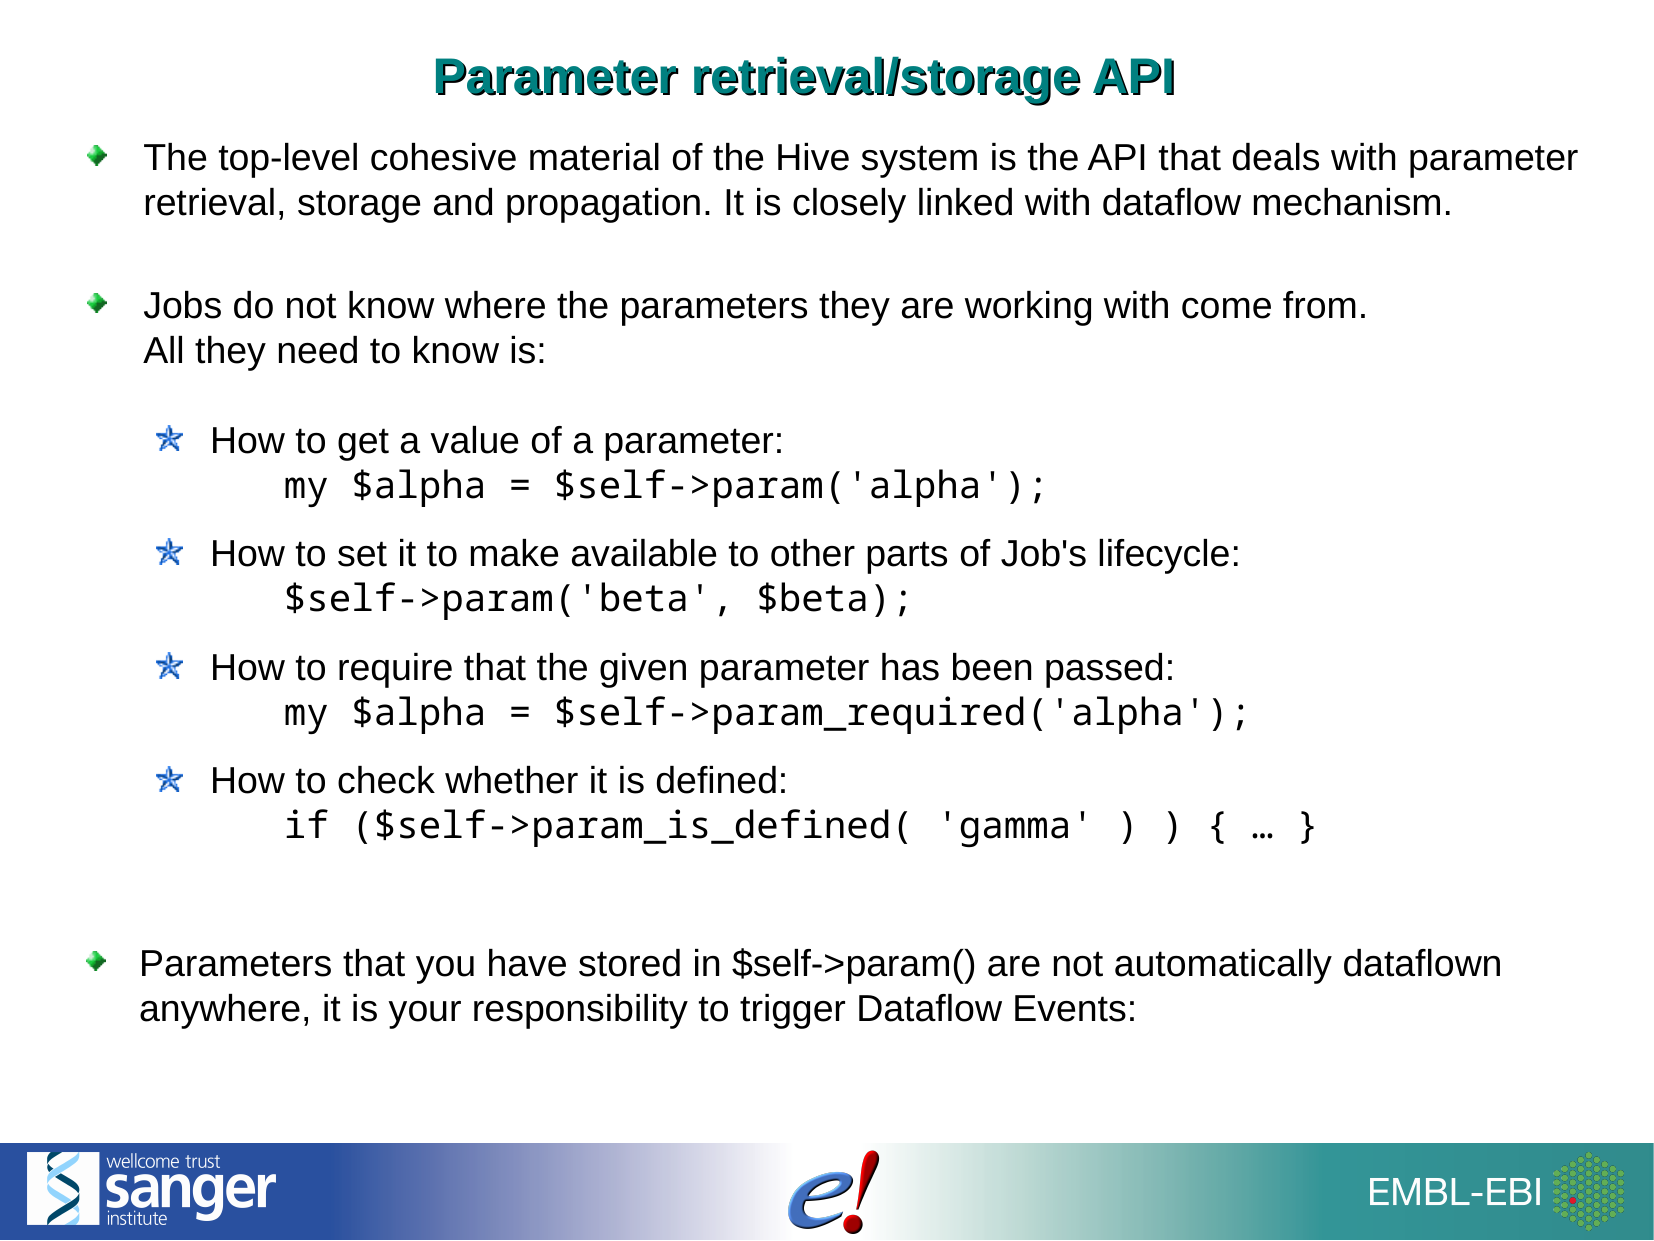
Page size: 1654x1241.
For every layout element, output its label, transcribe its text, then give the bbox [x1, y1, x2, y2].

picture [0, 1143, 1654, 1240]
list The top-level cohesive material of the Hive system is the API that deals with parameter retrieval, storage and propagation. It is closely linked with dataflow mechanism. Jobs do not know where the parameters they are working with come from. All they need to know is: How to get a value of a parameter: my $alpha = $self->param('alpha'); How to set it to make available to other parts of Job's lifecycle: $self->param('beta', $beta); How to require that the given parameter has been passed: my $alpha = $self->param_required('alpha'); How to check whether it is defined: if ($self->param_is_defined( 'gamma' ) ) { … } Parameters that you have stored in $self->param() are not automatically dataflown anywhere, it is your responsibility to trigger Dataflow Events: [53, 118, 1607, 1123]
title Parameter retrieval/storage API [236, 26, 1334, 118]
